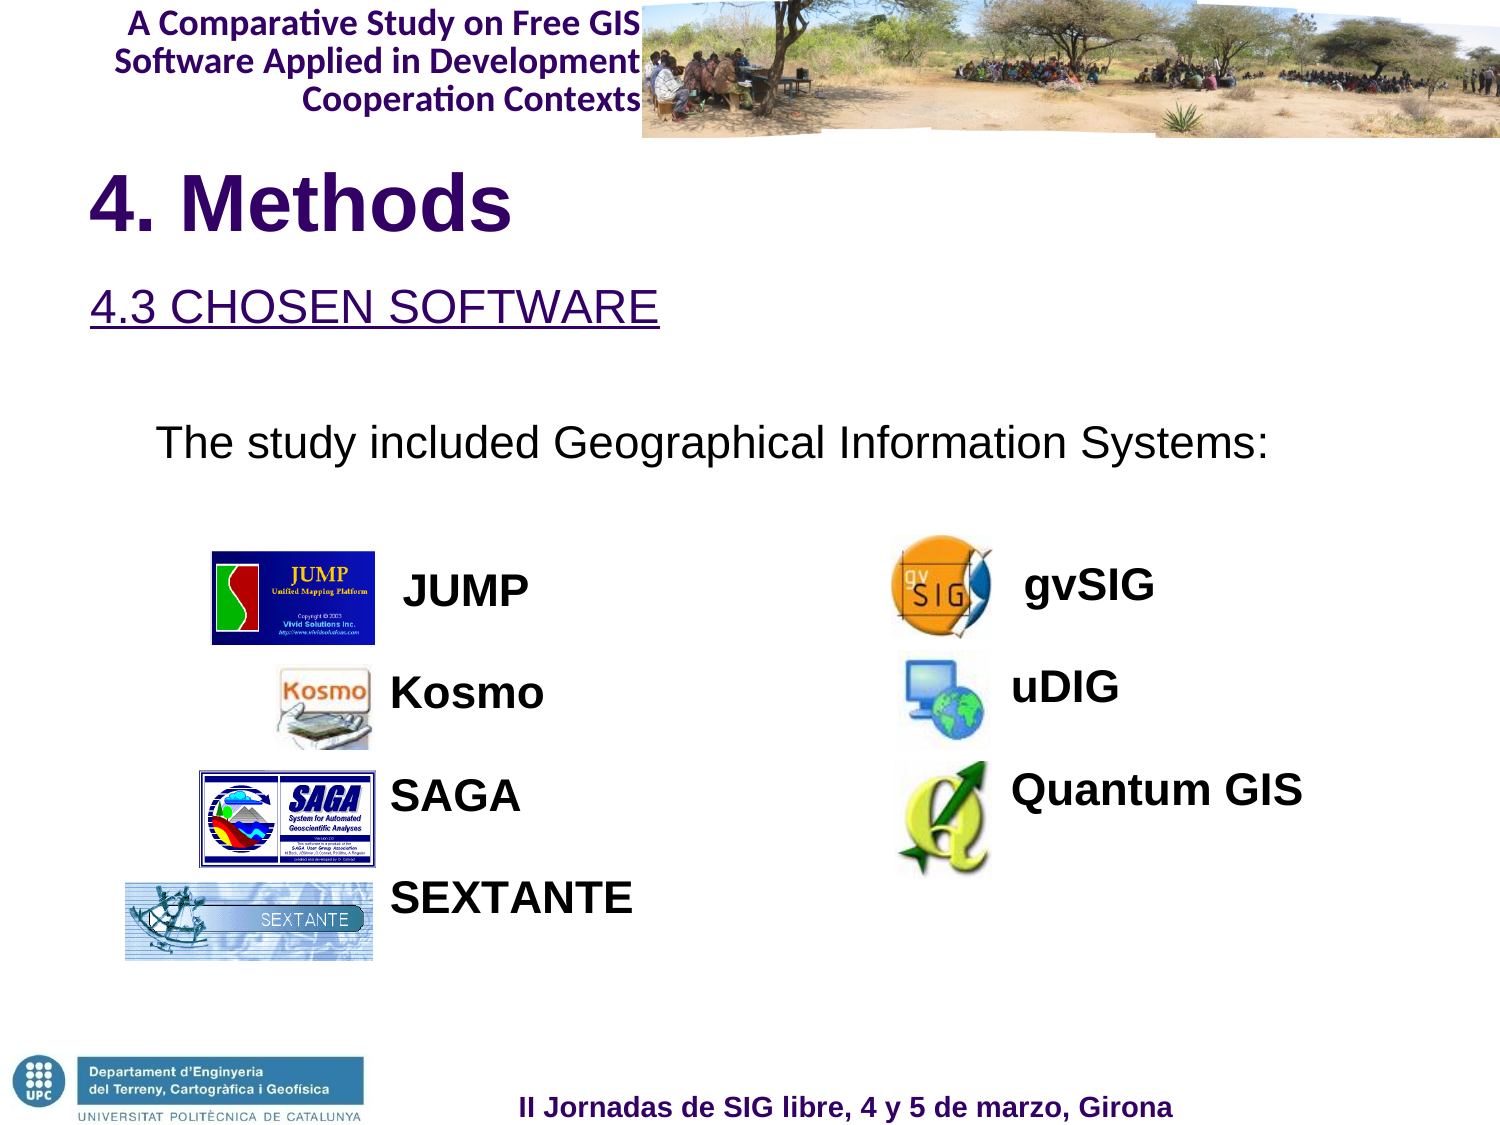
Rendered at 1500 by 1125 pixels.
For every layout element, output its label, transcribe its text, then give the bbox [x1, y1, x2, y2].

list 4.3 CHOSEN SOFTWARE [75, 272, 1426, 997]
picture [210, 551, 376, 645]
picture [199, 770, 376, 868]
picture [125, 882, 373, 961]
text_box II Jornadas de SIG libre, 4 y 5 de marzo, Girona [360, 1083, 1341, 1125]
picture [275, 664, 376, 751]
text_box The study included Geographical Information Systems: [140, 409, 1313, 477]
picture [894, 761, 992, 879]
title 4. Methods [75, 150, 1199, 272]
text_box gvSIG uDIG Quantum GIS [996, 550, 1407, 823]
picture [897, 650, 990, 751]
picture [891, 535, 993, 640]
picture [642, 0, 1500, 138]
text_box JUMP Kosmo SAGA SEXTANTE [374, 556, 680, 932]
picture [0, 1054, 376, 1125]
